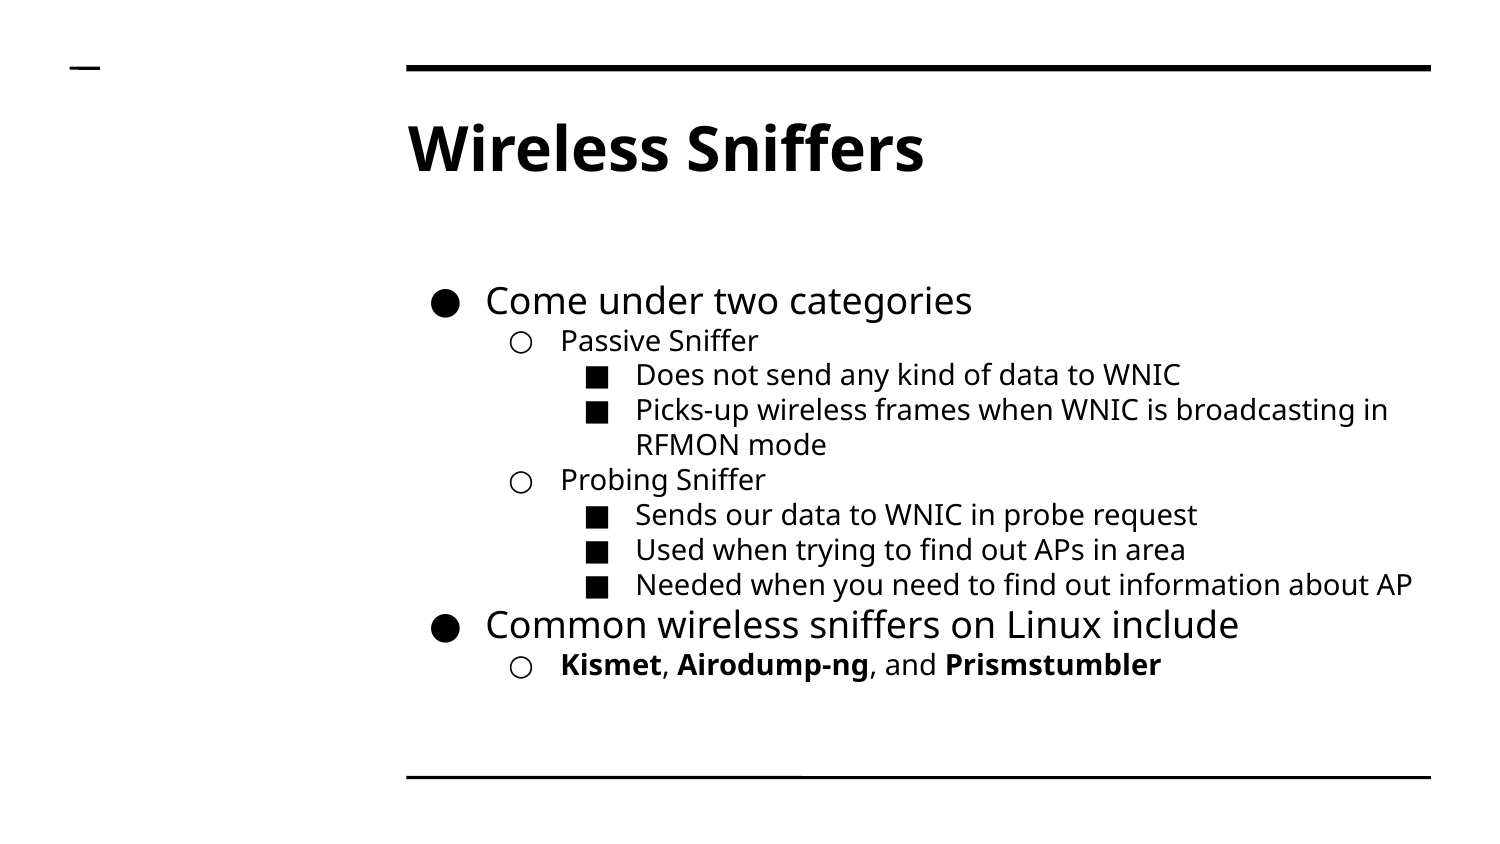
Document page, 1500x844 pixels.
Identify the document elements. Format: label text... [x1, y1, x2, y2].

title Wireless Sniffers [393, 94, 1431, 199]
list Come under two categories Passive Sniffer Does not send any kind of data to WNIC Picks-up wireless frames when WNIC is broadcasting in RFMON mode Probing Sniffer Sends our data to WNIC in probe request Used when trying to find out APs in area Needed when you need to find out information about AP Common wireless sniffers on Linux include Kismet, Airodump-ng, and Prismstumbler [395, 261, 1433, 755]
